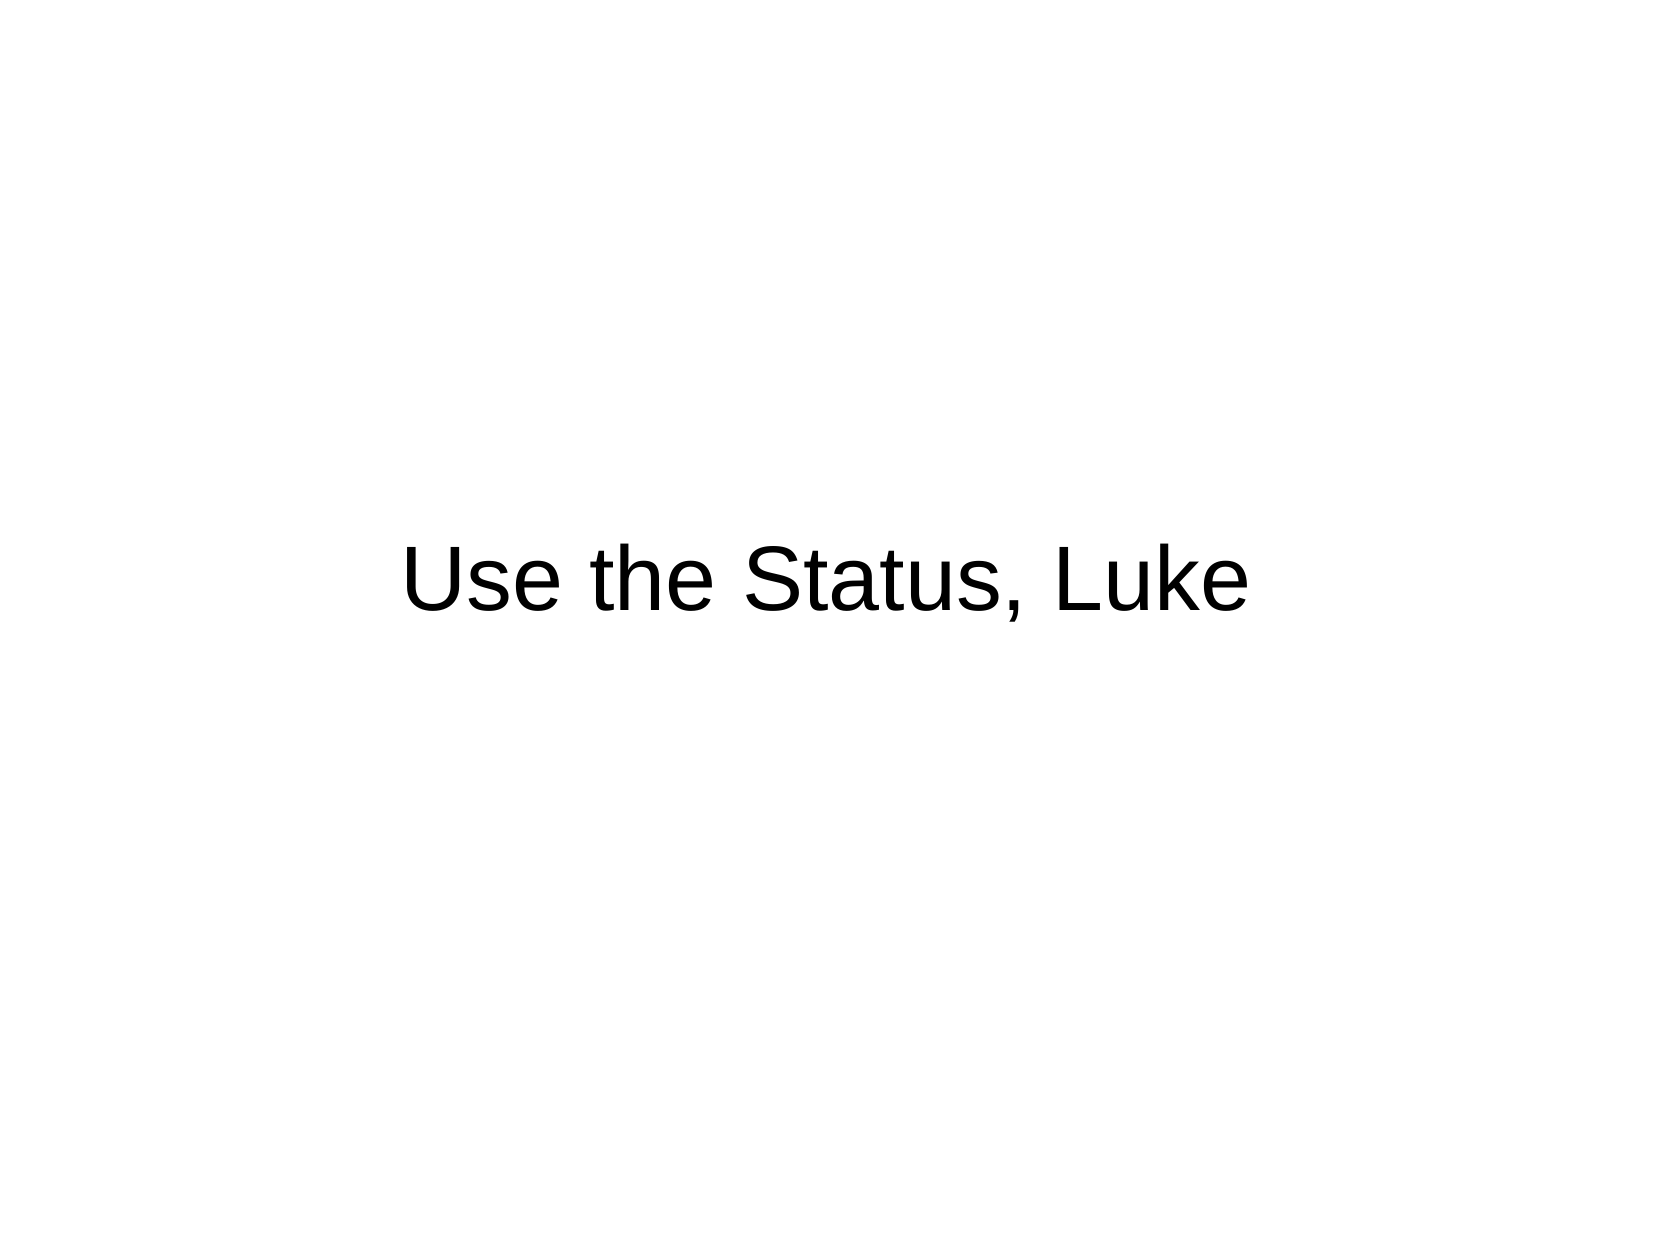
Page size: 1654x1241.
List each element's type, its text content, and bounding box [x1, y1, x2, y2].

subtitle Use the Status, Luke [82, 49, 1571, 1109]
